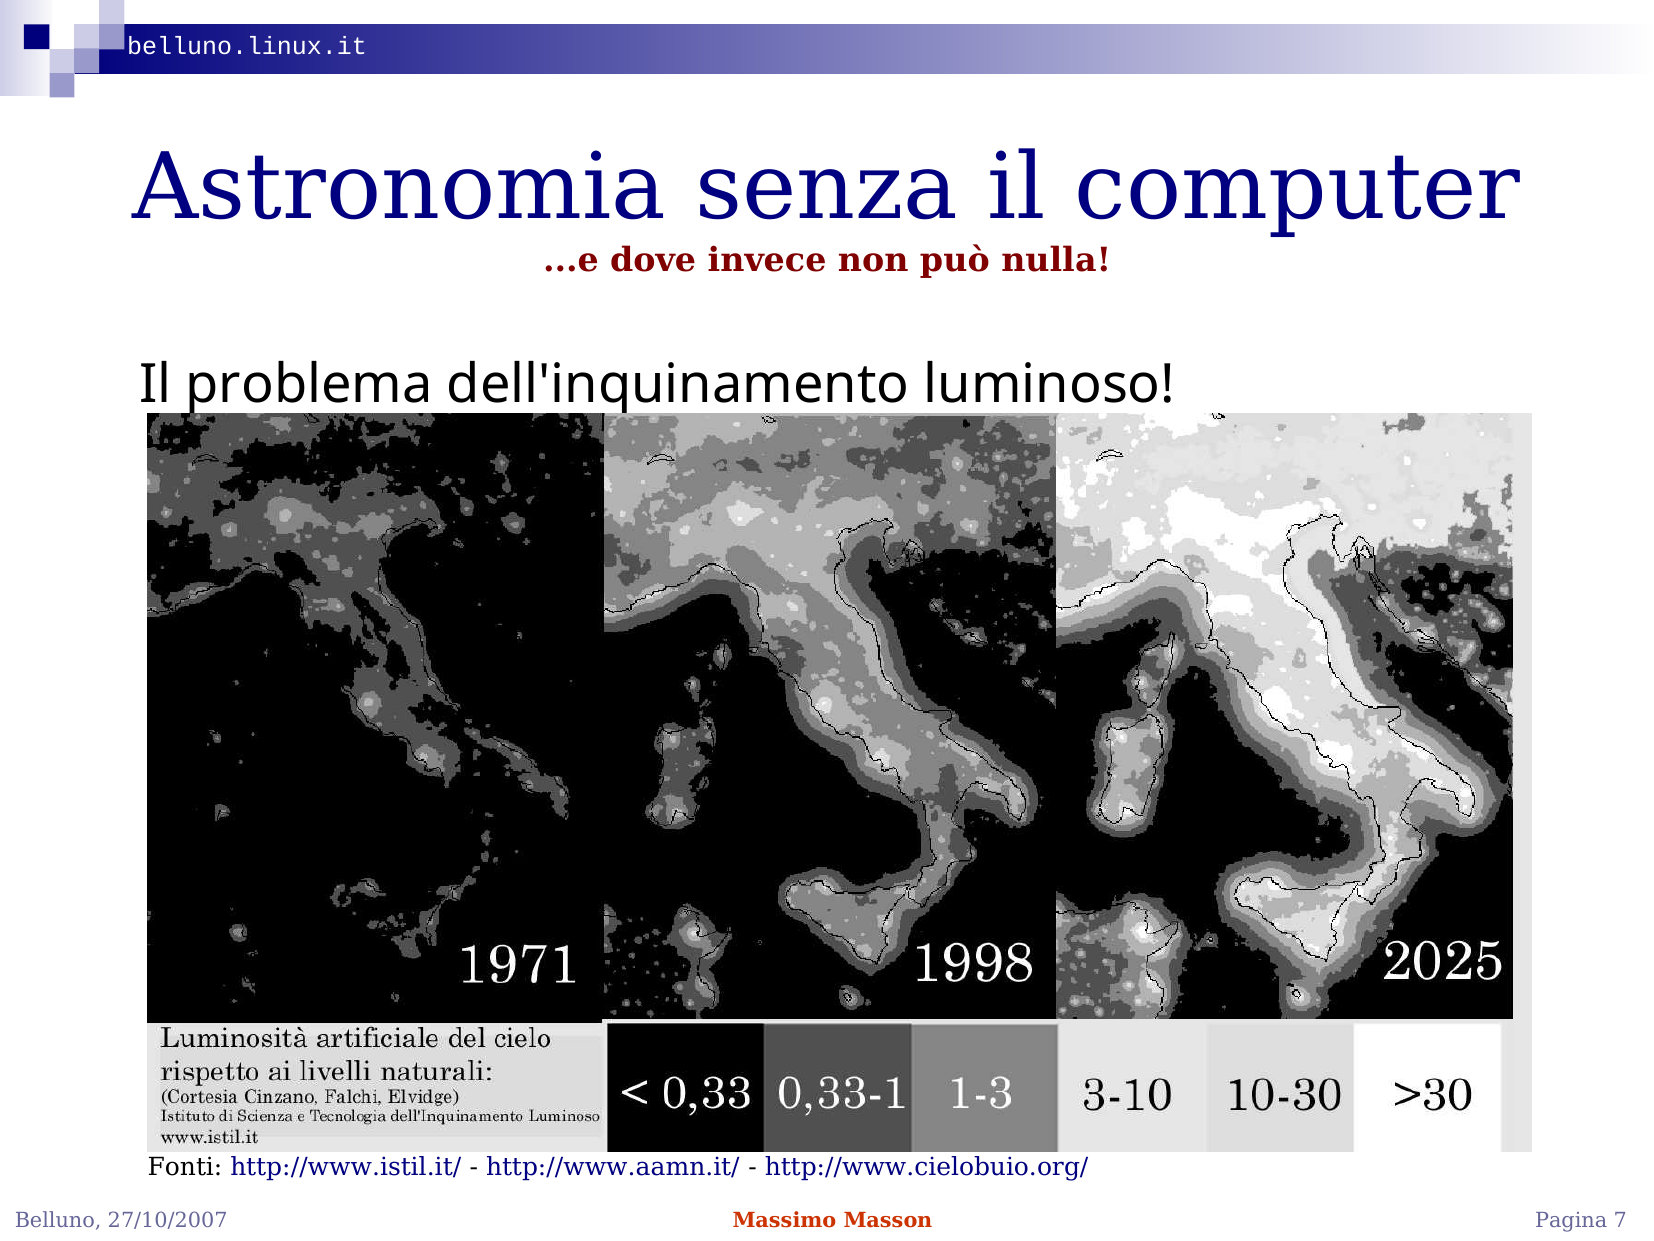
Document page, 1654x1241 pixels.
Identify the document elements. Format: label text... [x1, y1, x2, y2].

title Astronomia senza il computer ...e dove invece non può nulla! [121, 102, 1534, 311]
list Il problema dell'inquinamento luminoso! [121, 344, 1595, 1127]
text_box Fonti: http://www.istil.it/ - http://www.aamn.it/ - http://www.cielobuio.org/ [147, 1151, 1075, 1182]
picture [147, 413, 1532, 1152]
